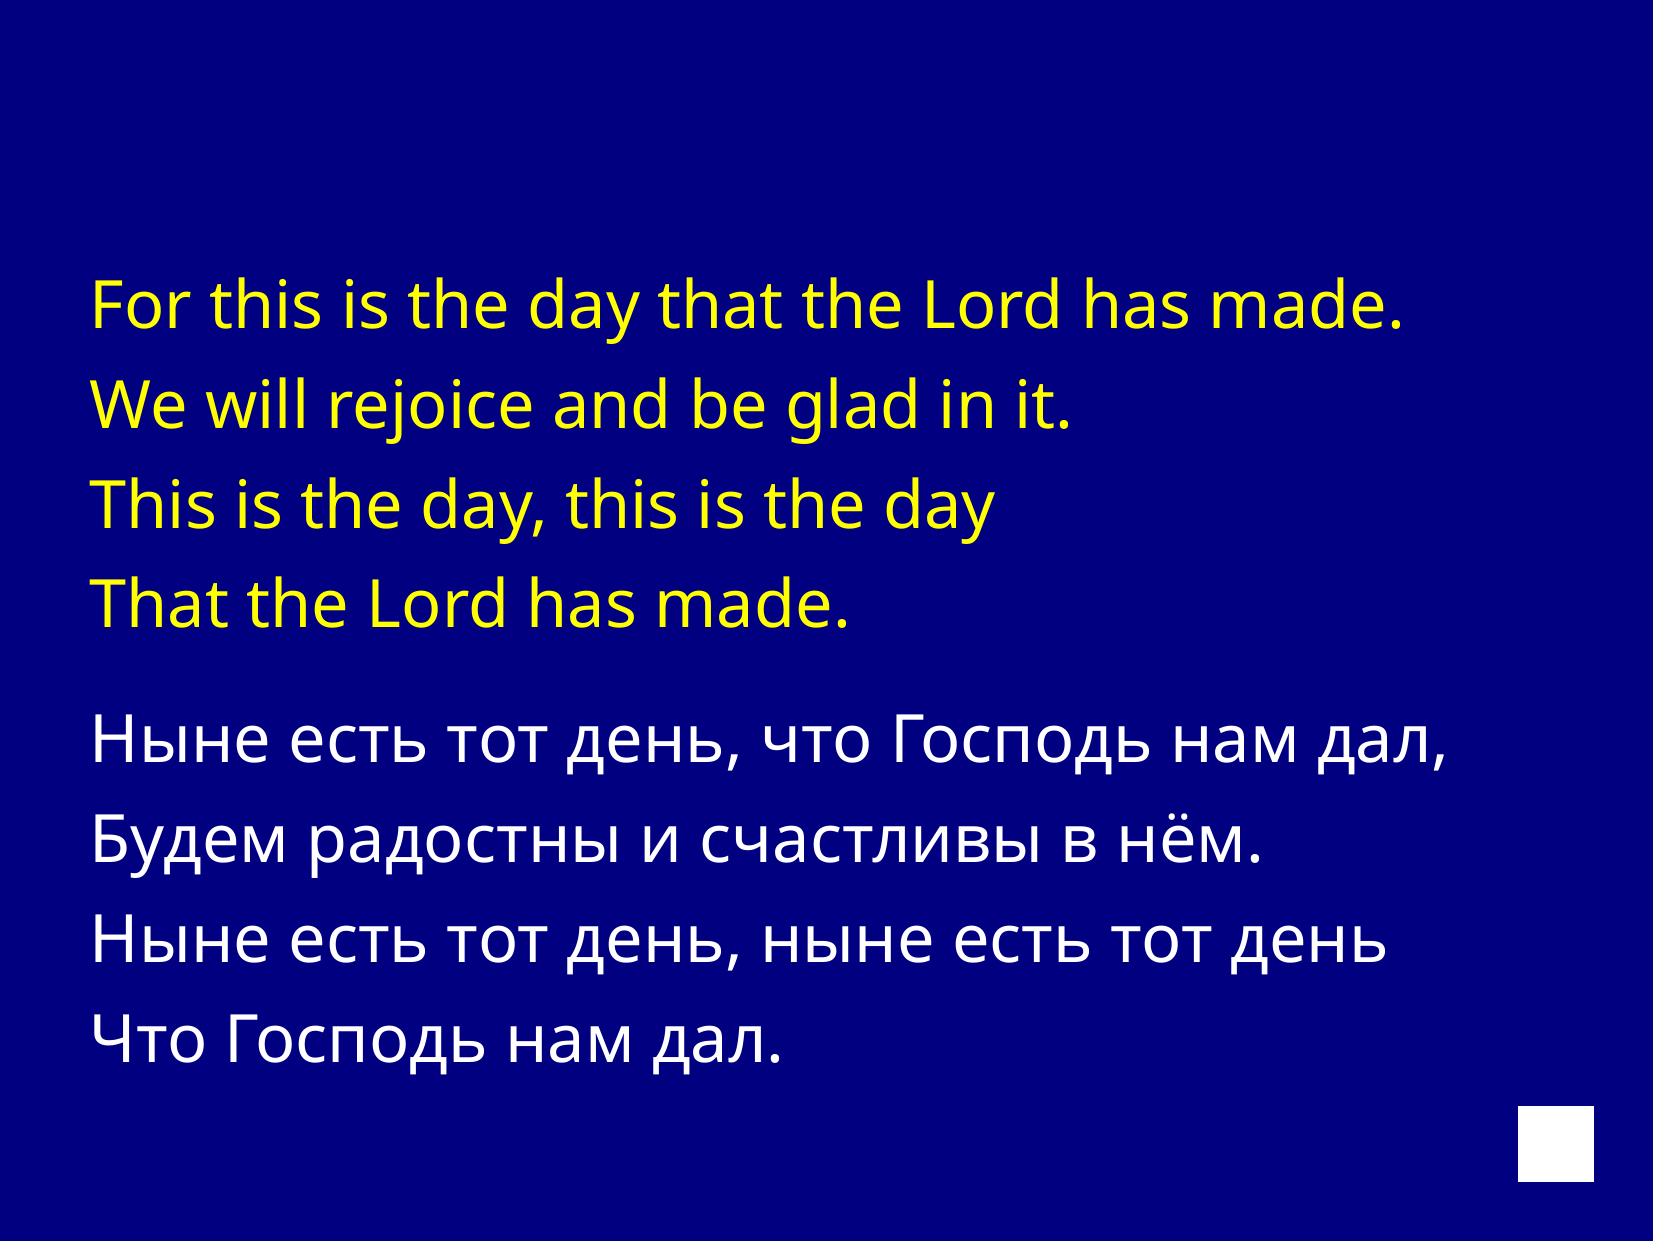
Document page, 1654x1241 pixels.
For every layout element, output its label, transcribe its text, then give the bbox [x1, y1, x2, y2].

text_box [1518, 1163, 1594, 1182]
text_box For this is the day that the Lord has made. We will rejoice and be glad in it. This is the day, this is the day That the Lord has made. [75, 150, 1576, 638]
text_box Ныне есть тот день, что Господь нам дал, Будем радостны и счастливы в нём. Ныне есть тот день, ныне есть тот день Что Господь нам дал. [75, 675, 1653, 1163]
